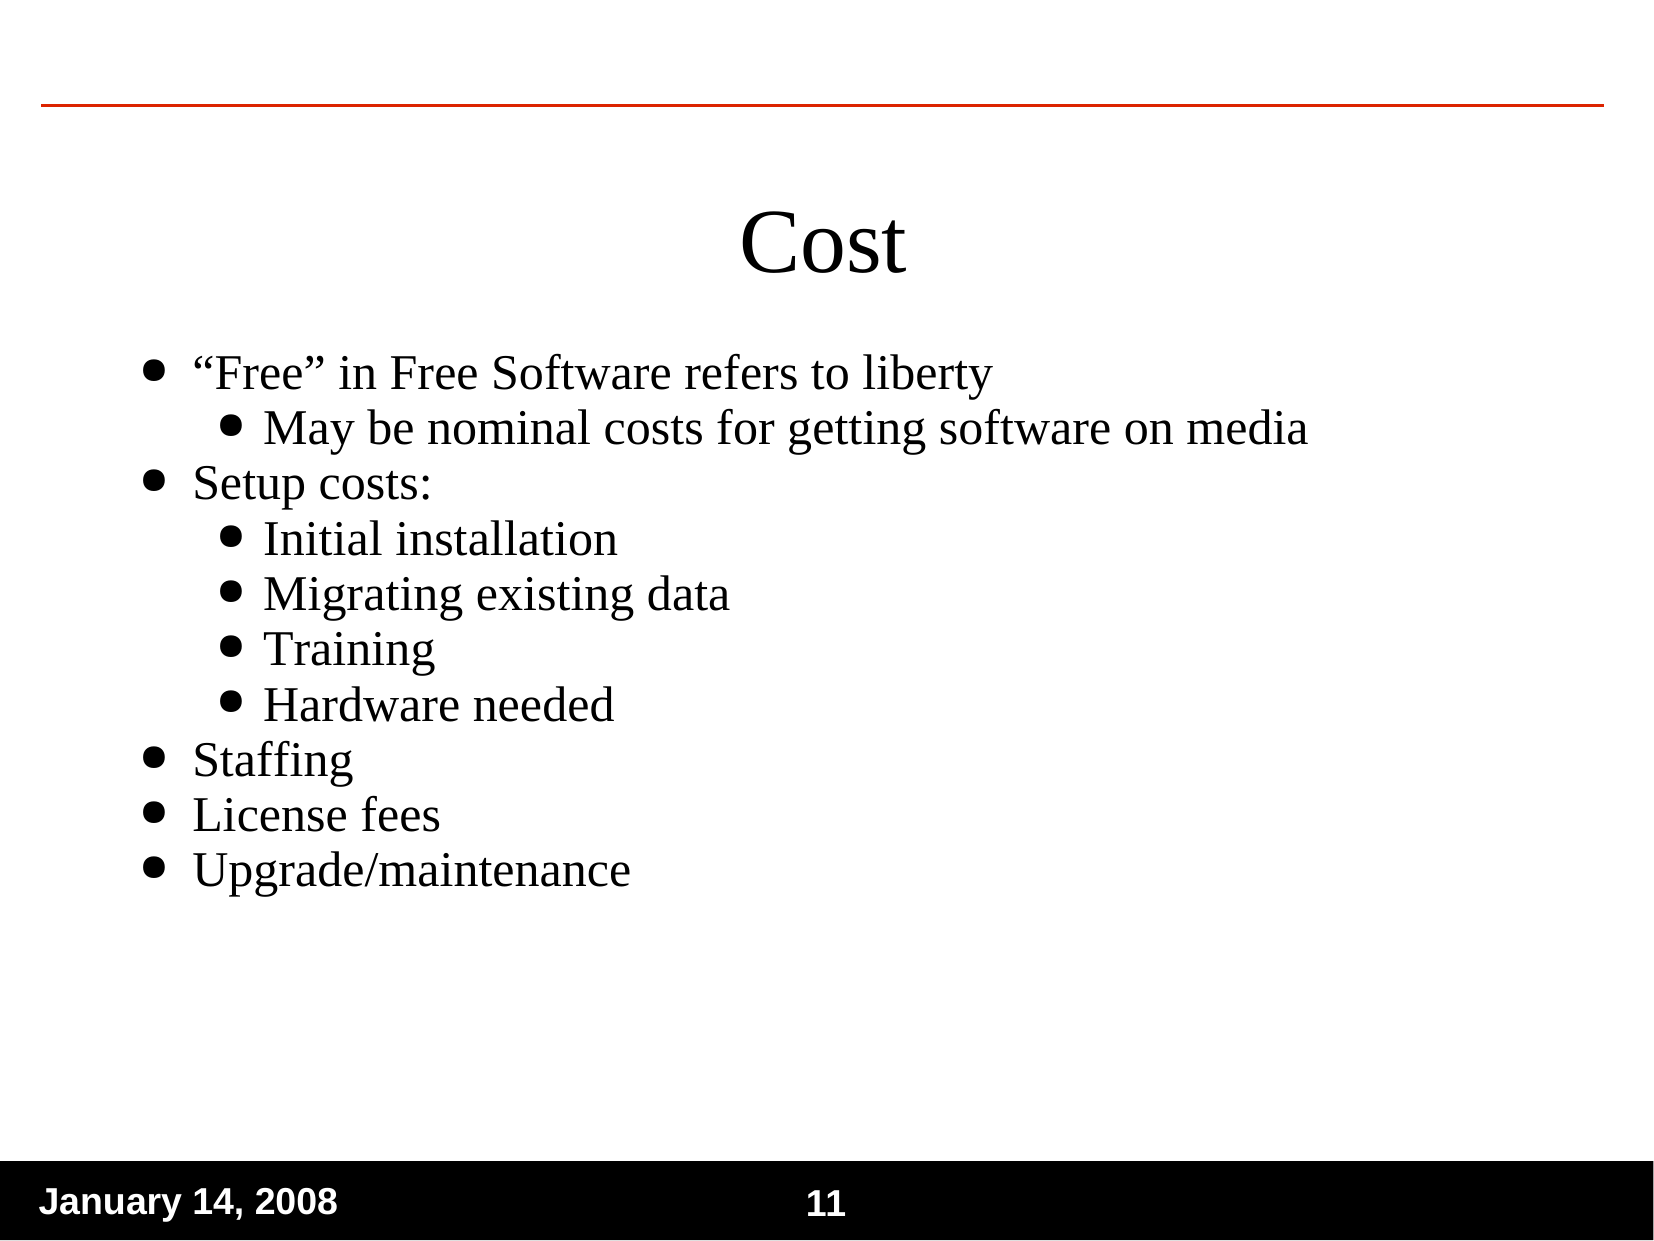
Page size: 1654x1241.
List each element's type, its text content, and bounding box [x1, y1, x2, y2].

list “Free” in Free Software refers to liberty May be nominal costs for getting software on media Setup costs: Initial installation Migrating existing data Training Hardware needed Staffing License fees Upgrade/maintenance [121, 344, 1534, 1127]
title Cost [117, 137, 1530, 346]
